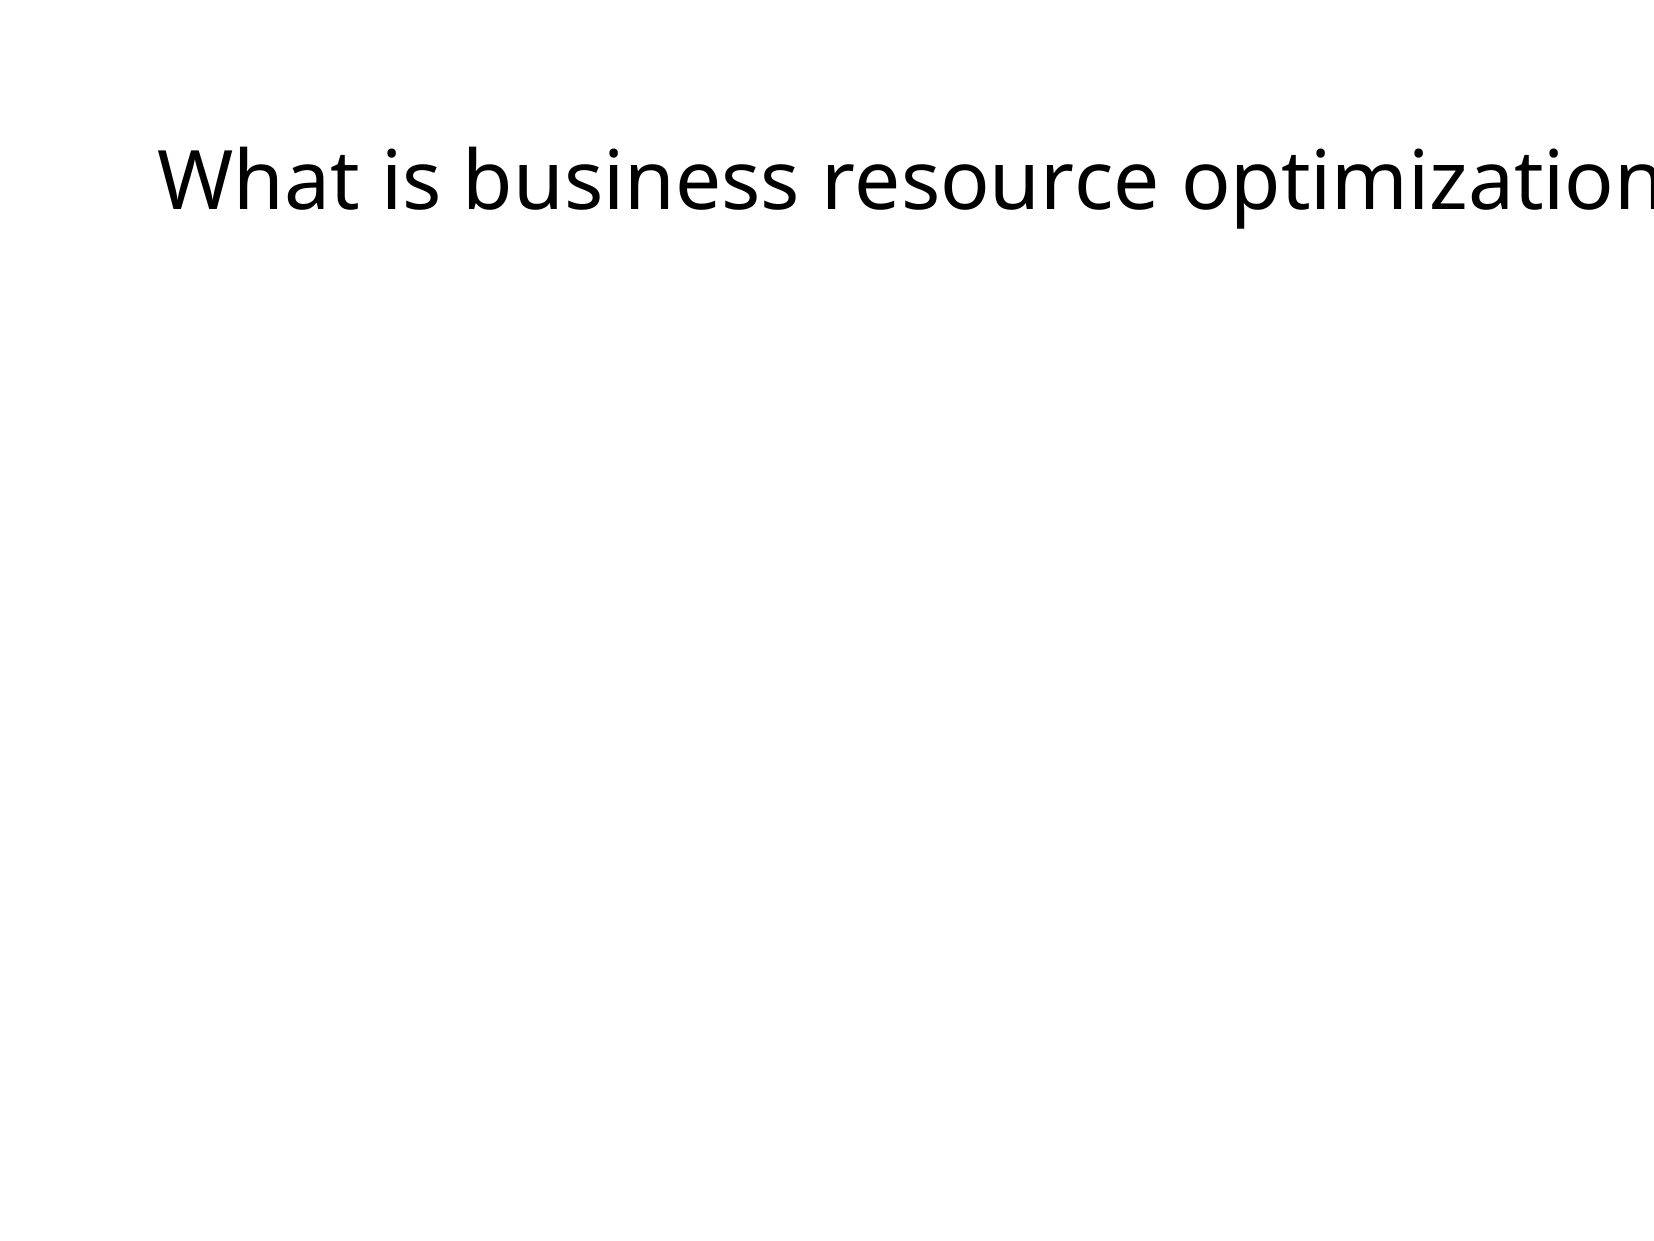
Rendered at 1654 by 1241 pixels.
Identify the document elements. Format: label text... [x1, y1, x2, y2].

text_box What is business resource optimization? [157, 121, 1654, 219]
text_box [0, 0, 1654, 1241]
